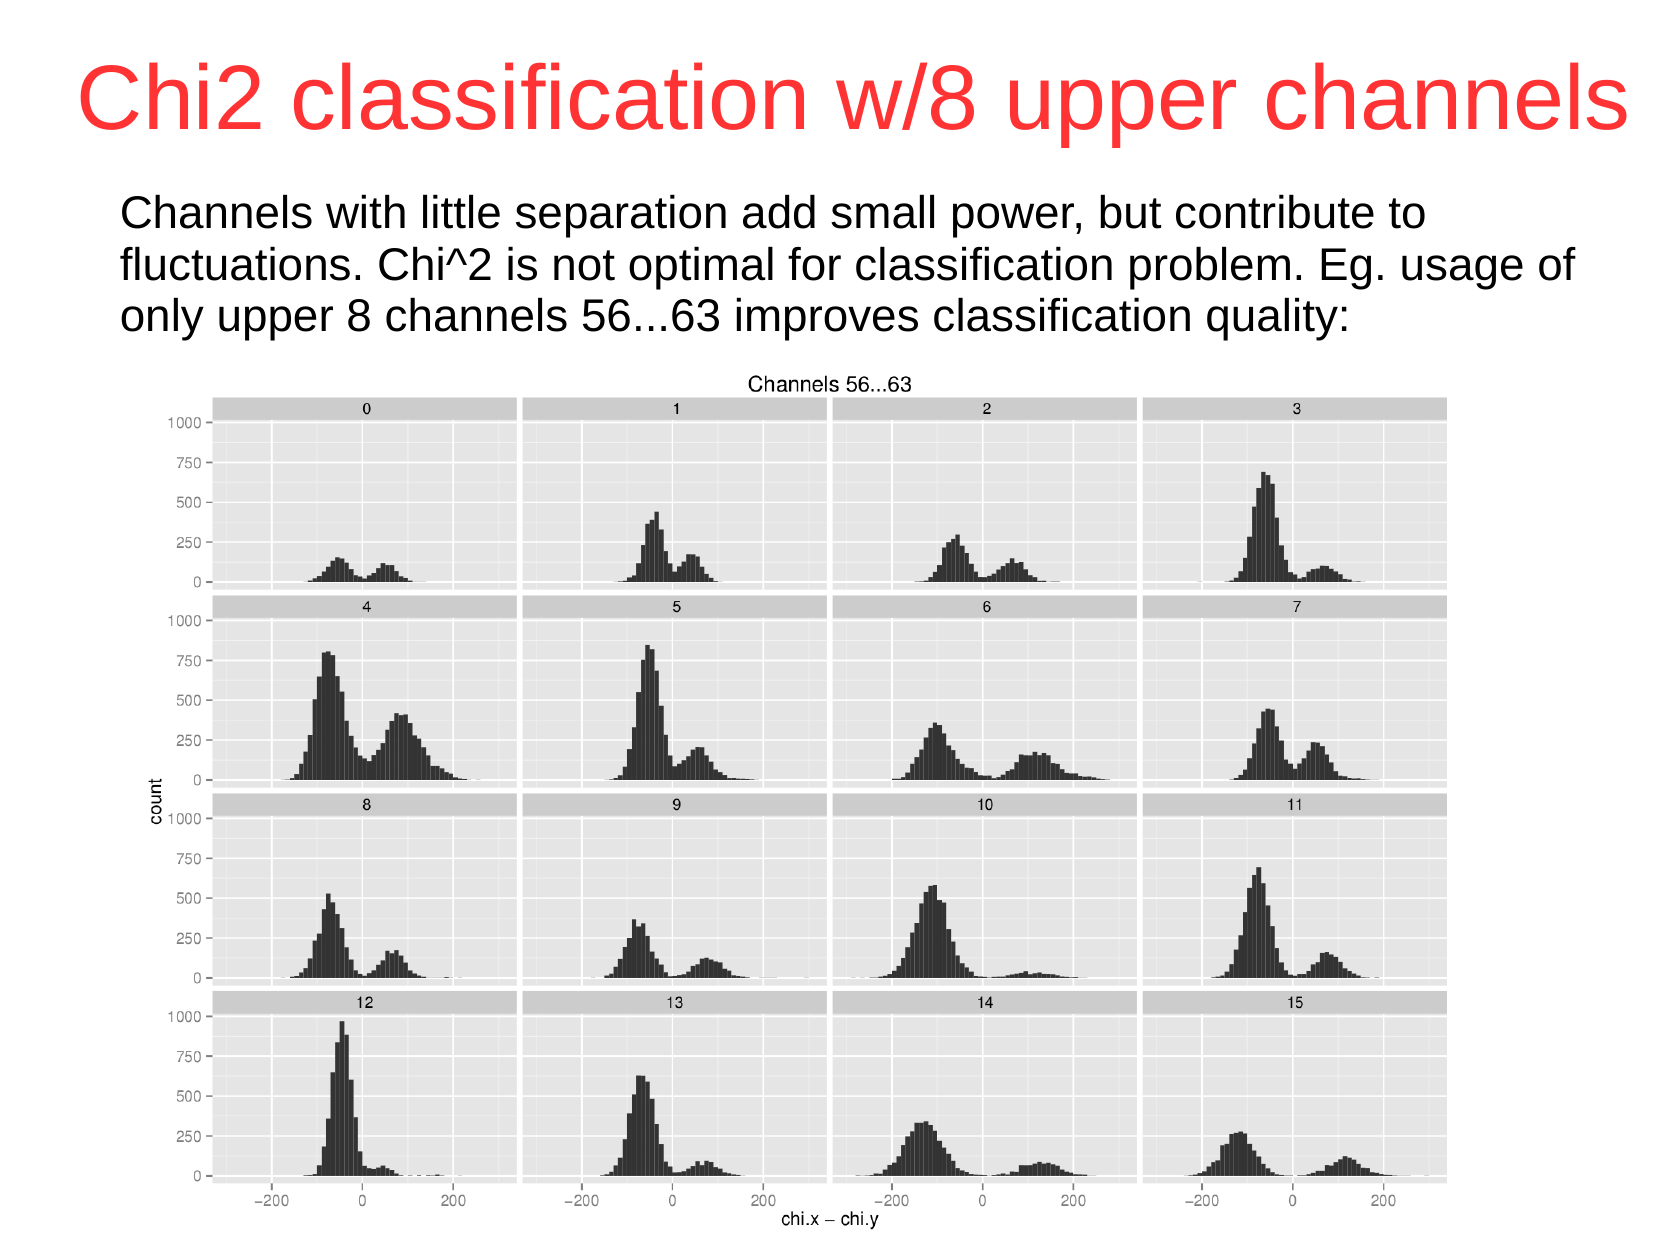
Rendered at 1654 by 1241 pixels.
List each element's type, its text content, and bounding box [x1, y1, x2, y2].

picture [131, 348, 1470, 1241]
title Chi2 classification w/8 upper channels [75, 0, 1636, 201]
text_box Channels with little separation add small power, but contribute to fluctuations. Chi^2 is not optimal for classification problem. Eg. usage of only upper 8 channels 56...63 improves classification quality: [105, 180, 1606, 349]
